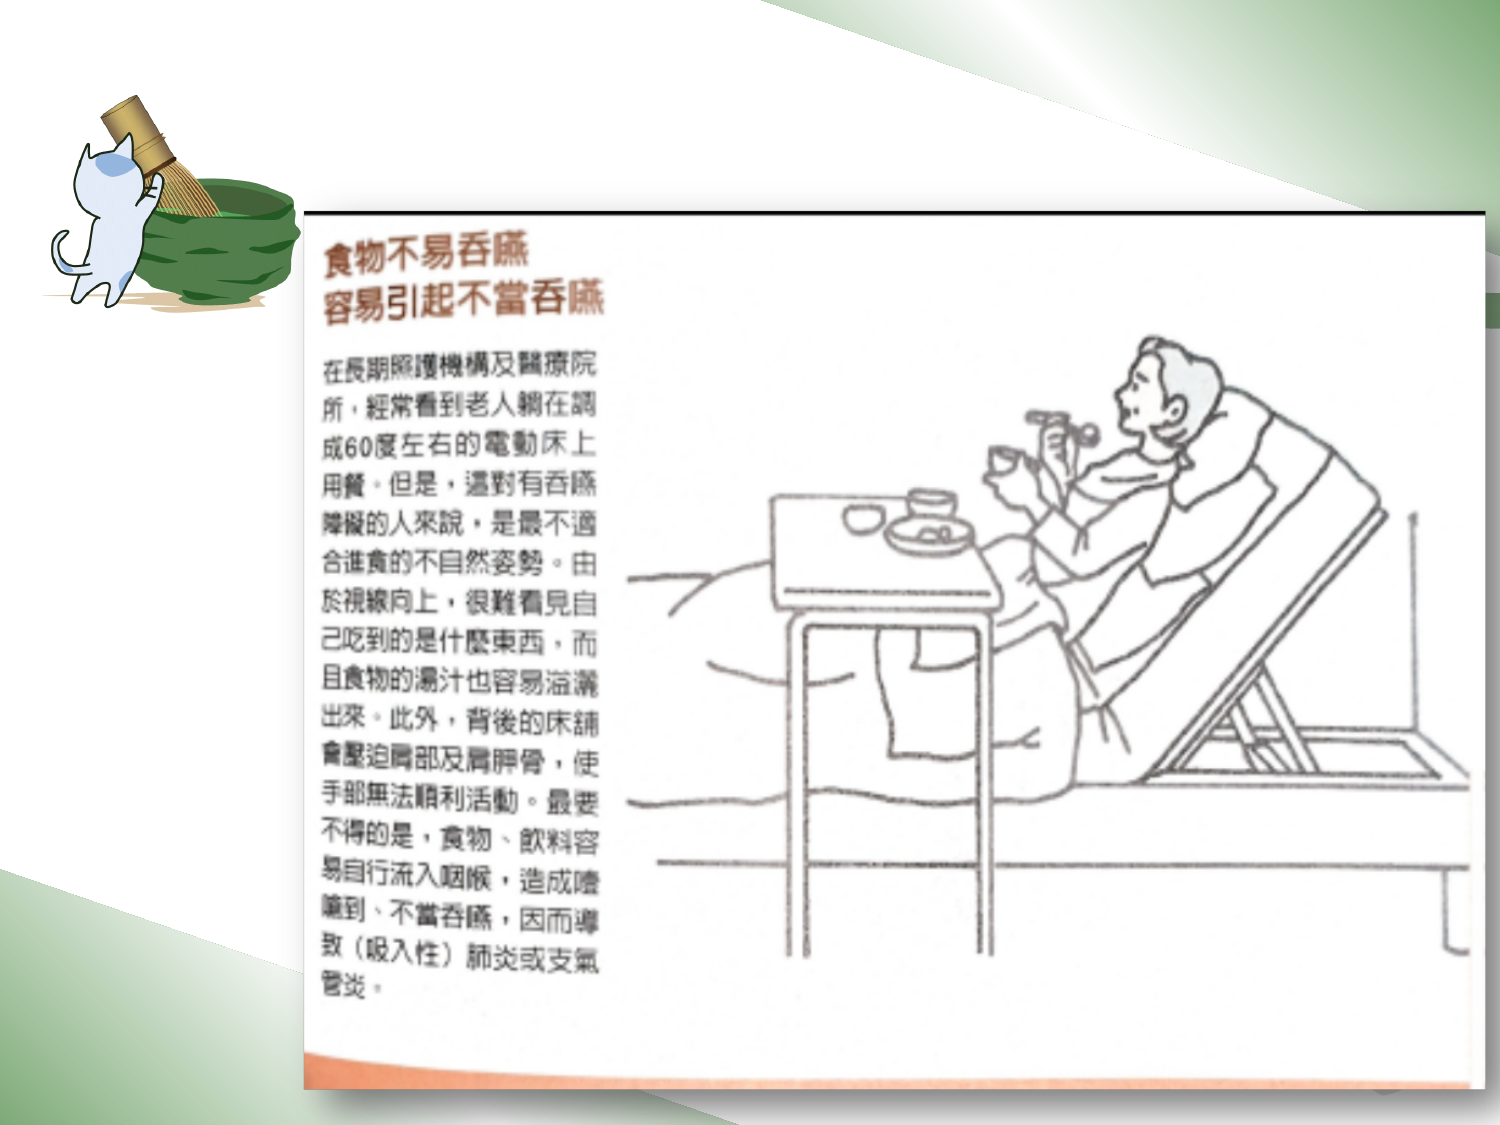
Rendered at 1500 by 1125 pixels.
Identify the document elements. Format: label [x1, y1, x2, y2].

title [301, 99, 1388, 172]
picture [29, 90, 1500, 1125]
